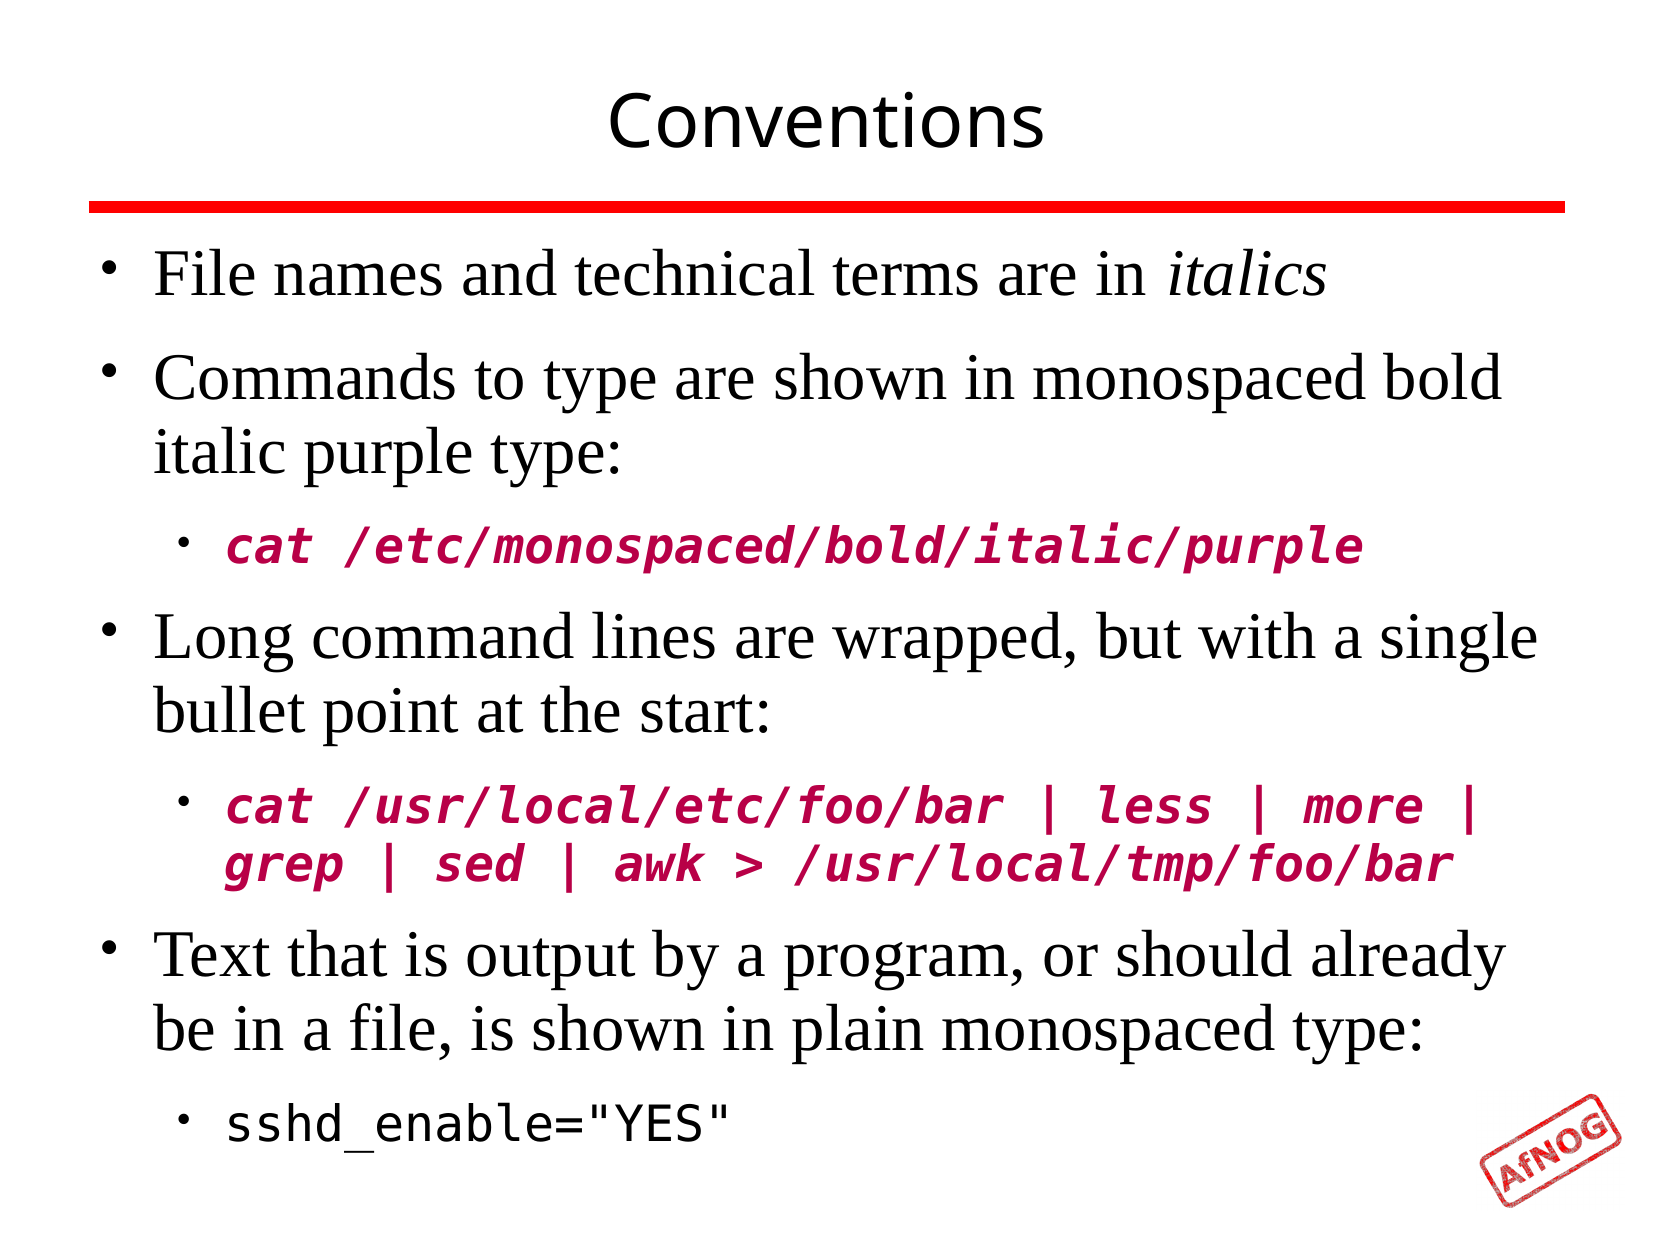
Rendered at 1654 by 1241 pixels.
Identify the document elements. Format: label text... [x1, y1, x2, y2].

picture [1476, 1090, 1625, 1211]
list File names and technical terms are in italics Commands to type are shown in monospaced bold italic purple type: cat /etc/monospaced/bold/italic/purple Long command lines are wrapped, but with a single bullet point at the start: cat /usr/local/etc/foo/bar | less | more | grep | sed | awk > /usr/local/tmp/foo/bar Text that is output by a program, or should already be in a file, is shown in plain monospaced type: sshd_enable="YES" [82, 236, 1571, 1153]
title Conventions [88, 29, 1565, 207]
